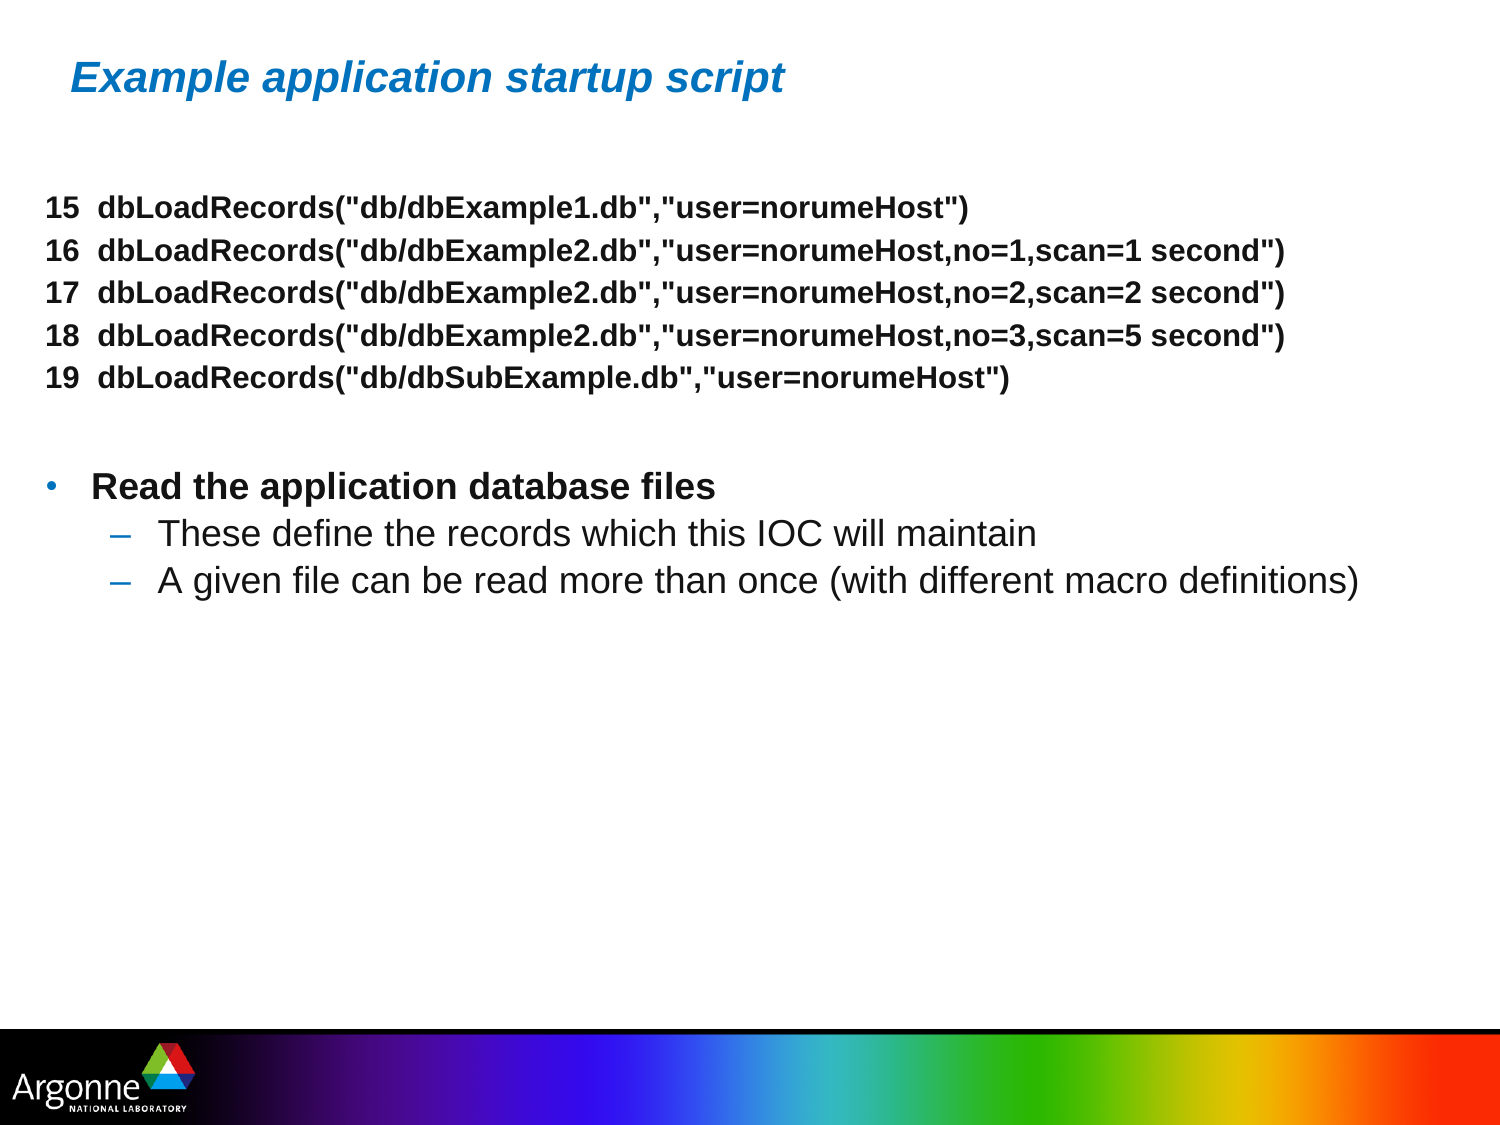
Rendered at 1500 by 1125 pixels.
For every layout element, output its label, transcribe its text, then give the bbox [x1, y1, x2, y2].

title Example application startup script [55, 57, 1361, 113]
list 15 dbLoadRecords("db/dbExample1.db","user=norumeHost") 16 dbLoadRecords("db/dbExample2.db","user=norumeHost,no=1,scan=1 second") 17 dbLoadRecords("db/dbExample2.db","user=norumeHost,no=2,scan=2 second") 18 dbLoadRecords("db/dbExample2.db","user=norumeHost,no=3,scan=5 second") 19 dbLoadRecords("db/dbSubExample.db","user=norumeHost") Read the application database files These define the records which this IOC will maintain A given file can be read more than once (with different macro definitions) [30, 183, 1447, 636]
picture [0, 1029, 1500, 1125]
